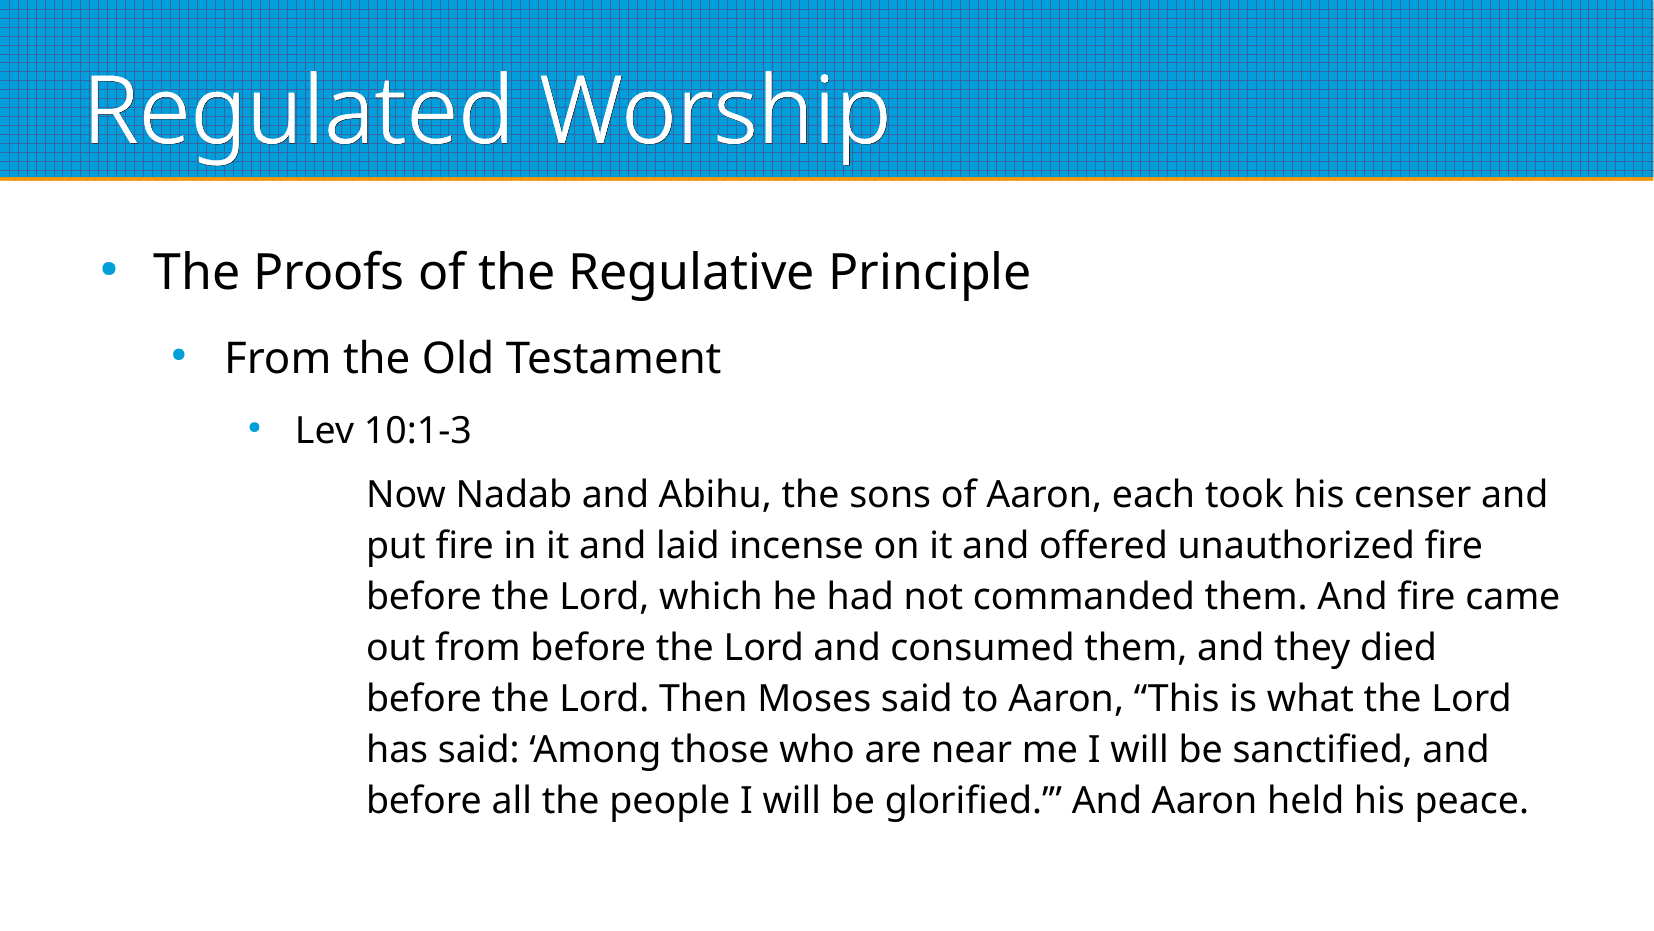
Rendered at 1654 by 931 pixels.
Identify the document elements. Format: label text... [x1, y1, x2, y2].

title Regulated Worship [82, 14, 1571, 171]
list The Proofs of the Regulative Principle From the Old Testament Lev 10:1-3 Now Nadab and Abihu, the sons of Aaron, each took his censer and put fire in it and laid incense on it and offered unauthorized fire before the Lord, which he had not commanded them. And fire came out from before the Lord and consumed them, and they died before the Lord. Then Moses said to Aaron, “This is what the Lord has said: ‘Among those who are near me I will be sanctified, and before all the people I will be glorified.’” And Aaron held his peace. [82, 236, 1563, 901]
